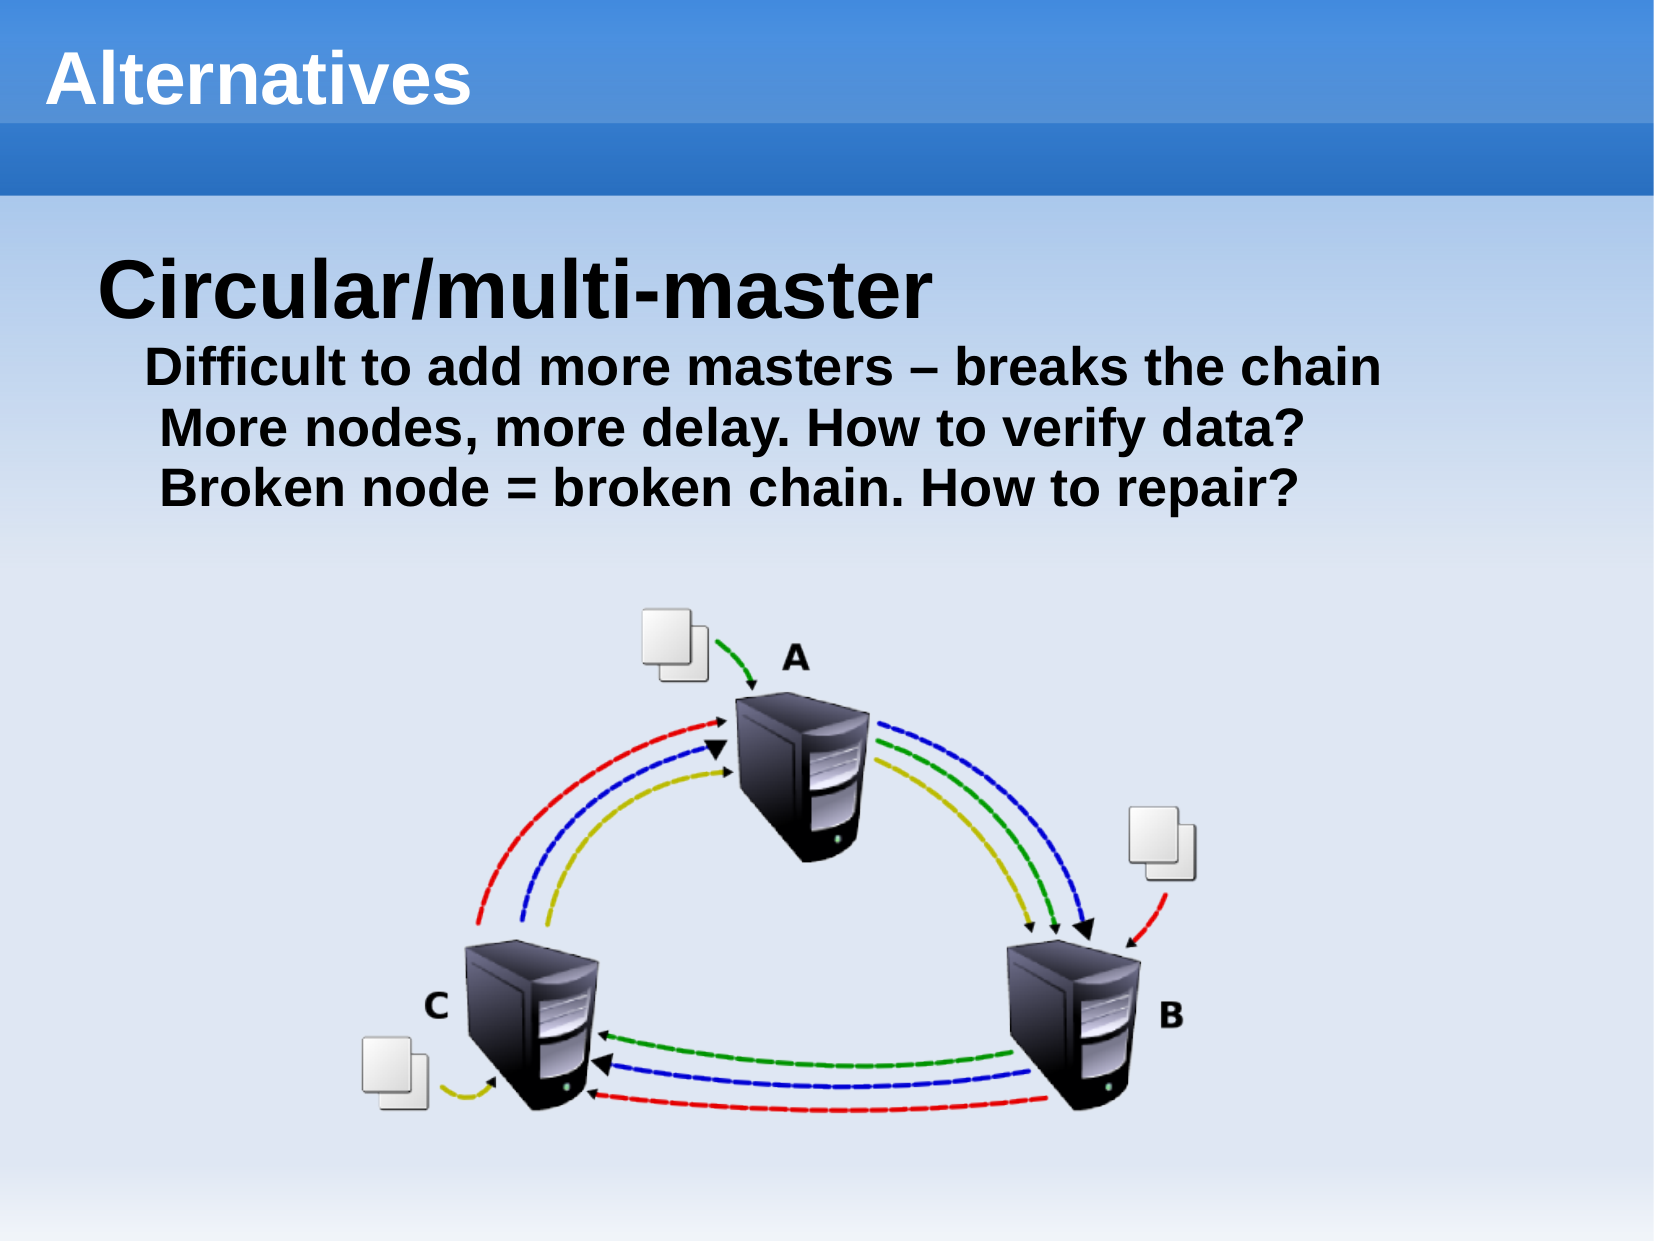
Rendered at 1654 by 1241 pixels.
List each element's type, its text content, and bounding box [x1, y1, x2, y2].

picture [0, 0, 1654, 1241]
text_box Circular/multi-master Difficult to add more masters – breaks the chain More nodes, more delay. How to verify data? Broken node = broken chain. How to repair? [59, 236, 1595, 623]
text_box Alternatives [29, 29, 1625, 158]
